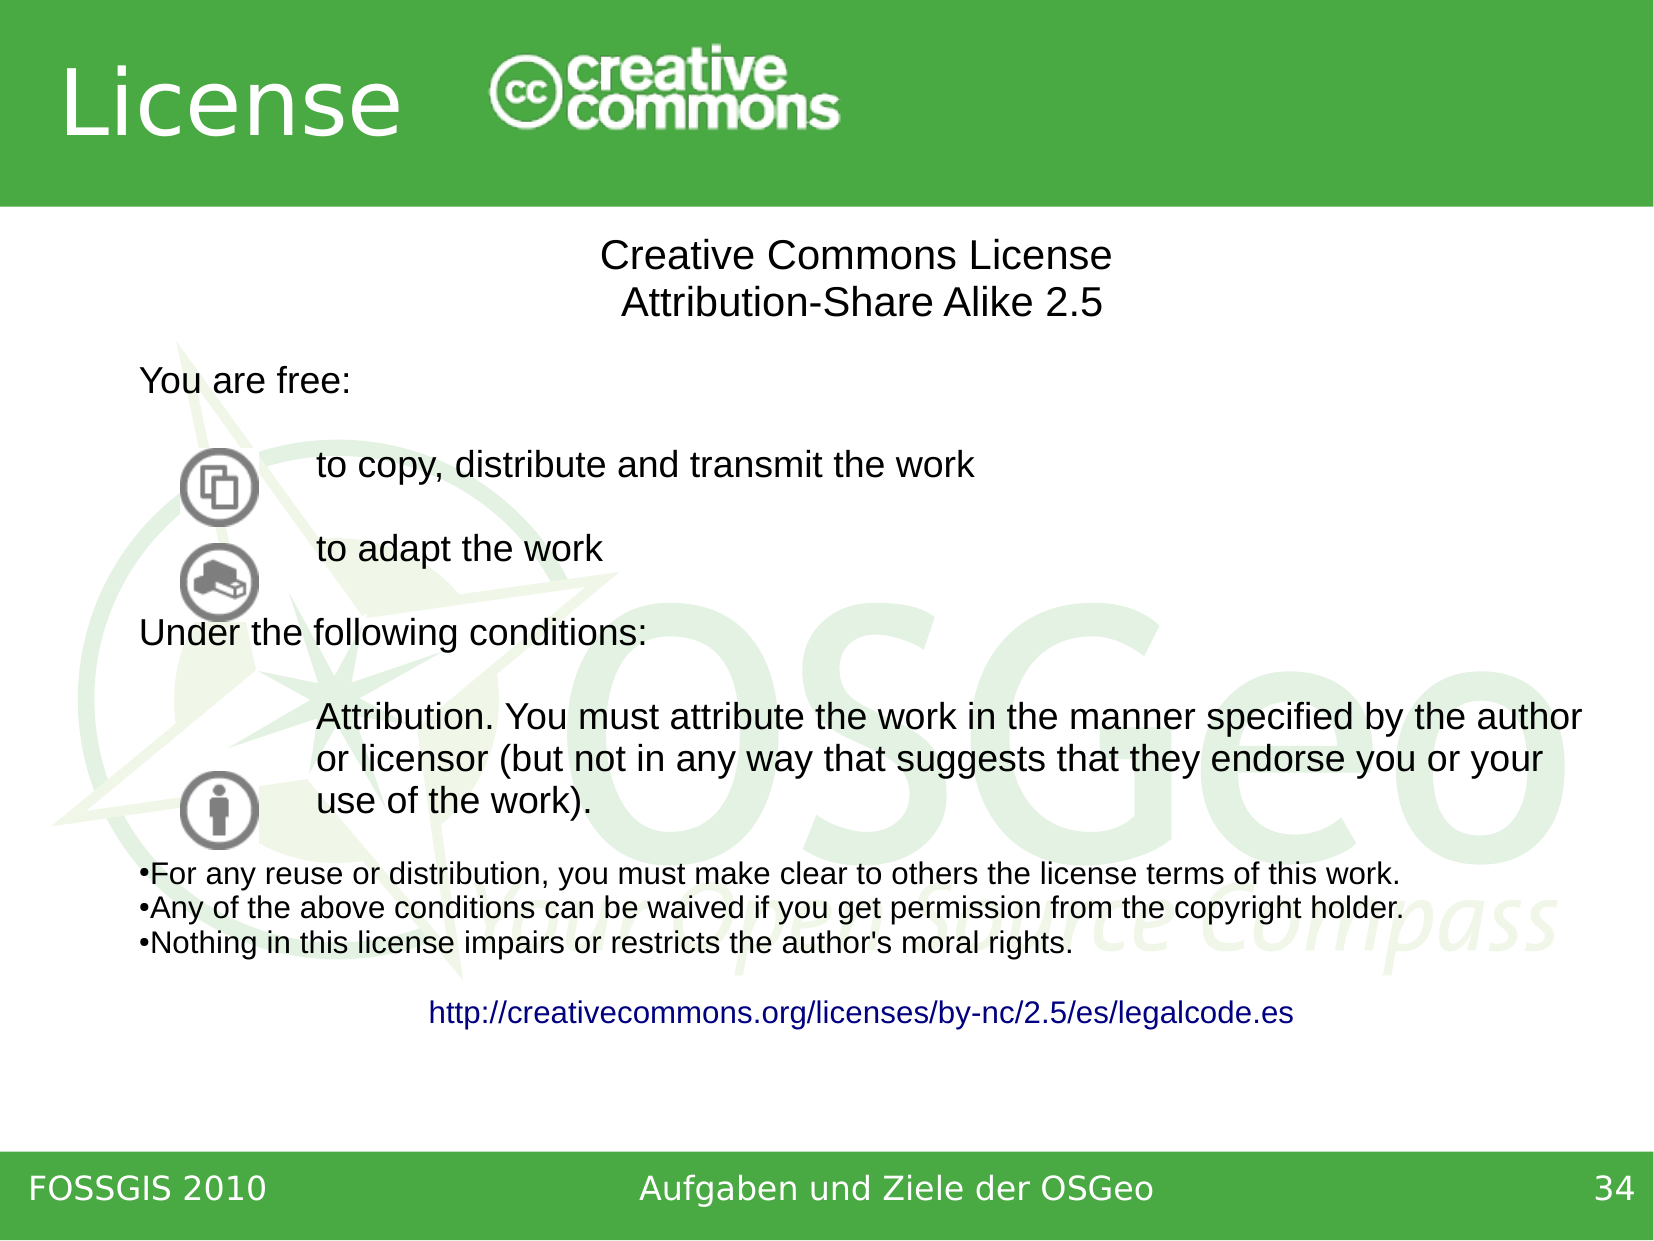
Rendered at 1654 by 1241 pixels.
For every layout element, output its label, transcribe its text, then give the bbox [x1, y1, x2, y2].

picture [478, 21, 887, 166]
picture [180, 448, 259, 527]
picture [180, 771, 259, 850]
text_box Creative Commons License Attribution-Share Alike 2.5 You are free: to copy, distribute and transmit the work to adapt the work Under the following conditions: Attribution. You must attribute the work in the manner specified by the author or licensor (but not in any way that suggests that they endorse you or your use of the work). For any reuse or distribution, you must make clear to others the license terms of this work. Any of the above conditions can be waived if you get permission from the copyright holder. Nothing in this license impairs or restricts the author's moral rights. http://creativecommons.org/licenses/by-nc/2.5/es/legalcode.es [124, 224, 1601, 1174]
title License [59, 29, 1536, 178]
picture [180, 543, 259, 622]
